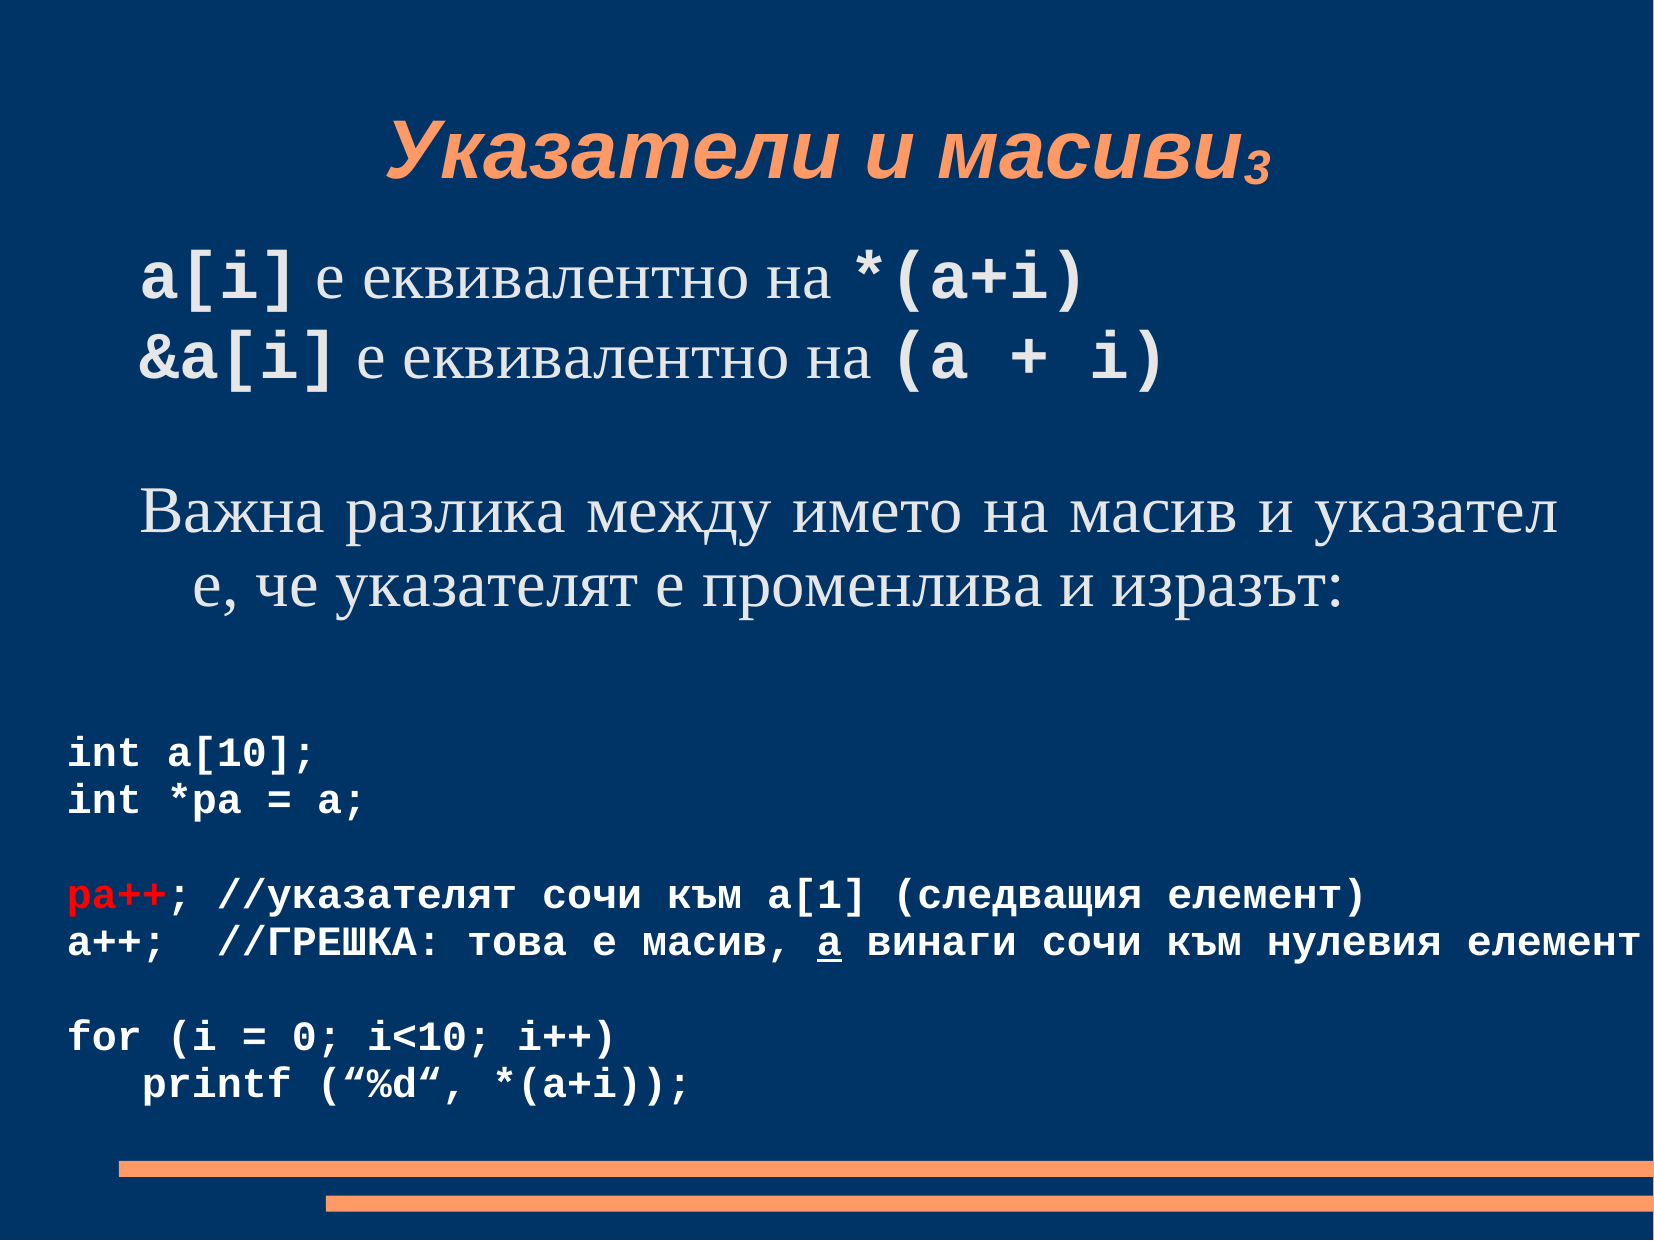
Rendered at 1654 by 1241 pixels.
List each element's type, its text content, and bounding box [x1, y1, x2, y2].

title Указатели и масиви3 [121, 46, 1534, 239]
list a[i] е еквивалентно на *(a+i) &a[i] е еквивалентно на (а + i) Важна разлика между името на масив и указател е, че указателят е променлива и изразът: [121, 239, 1561, 1050]
text_box int a[10]; int *pa = a; pa++; //указателят сочи към a[1] (следващия елемент) a++; //ГРЕШКА: това е масив, a винаги сочи към нулевия елемент for (i = 0; i<10; i++) printf (“%d“, *(a+i)); [52, 724, 1654, 1122]
